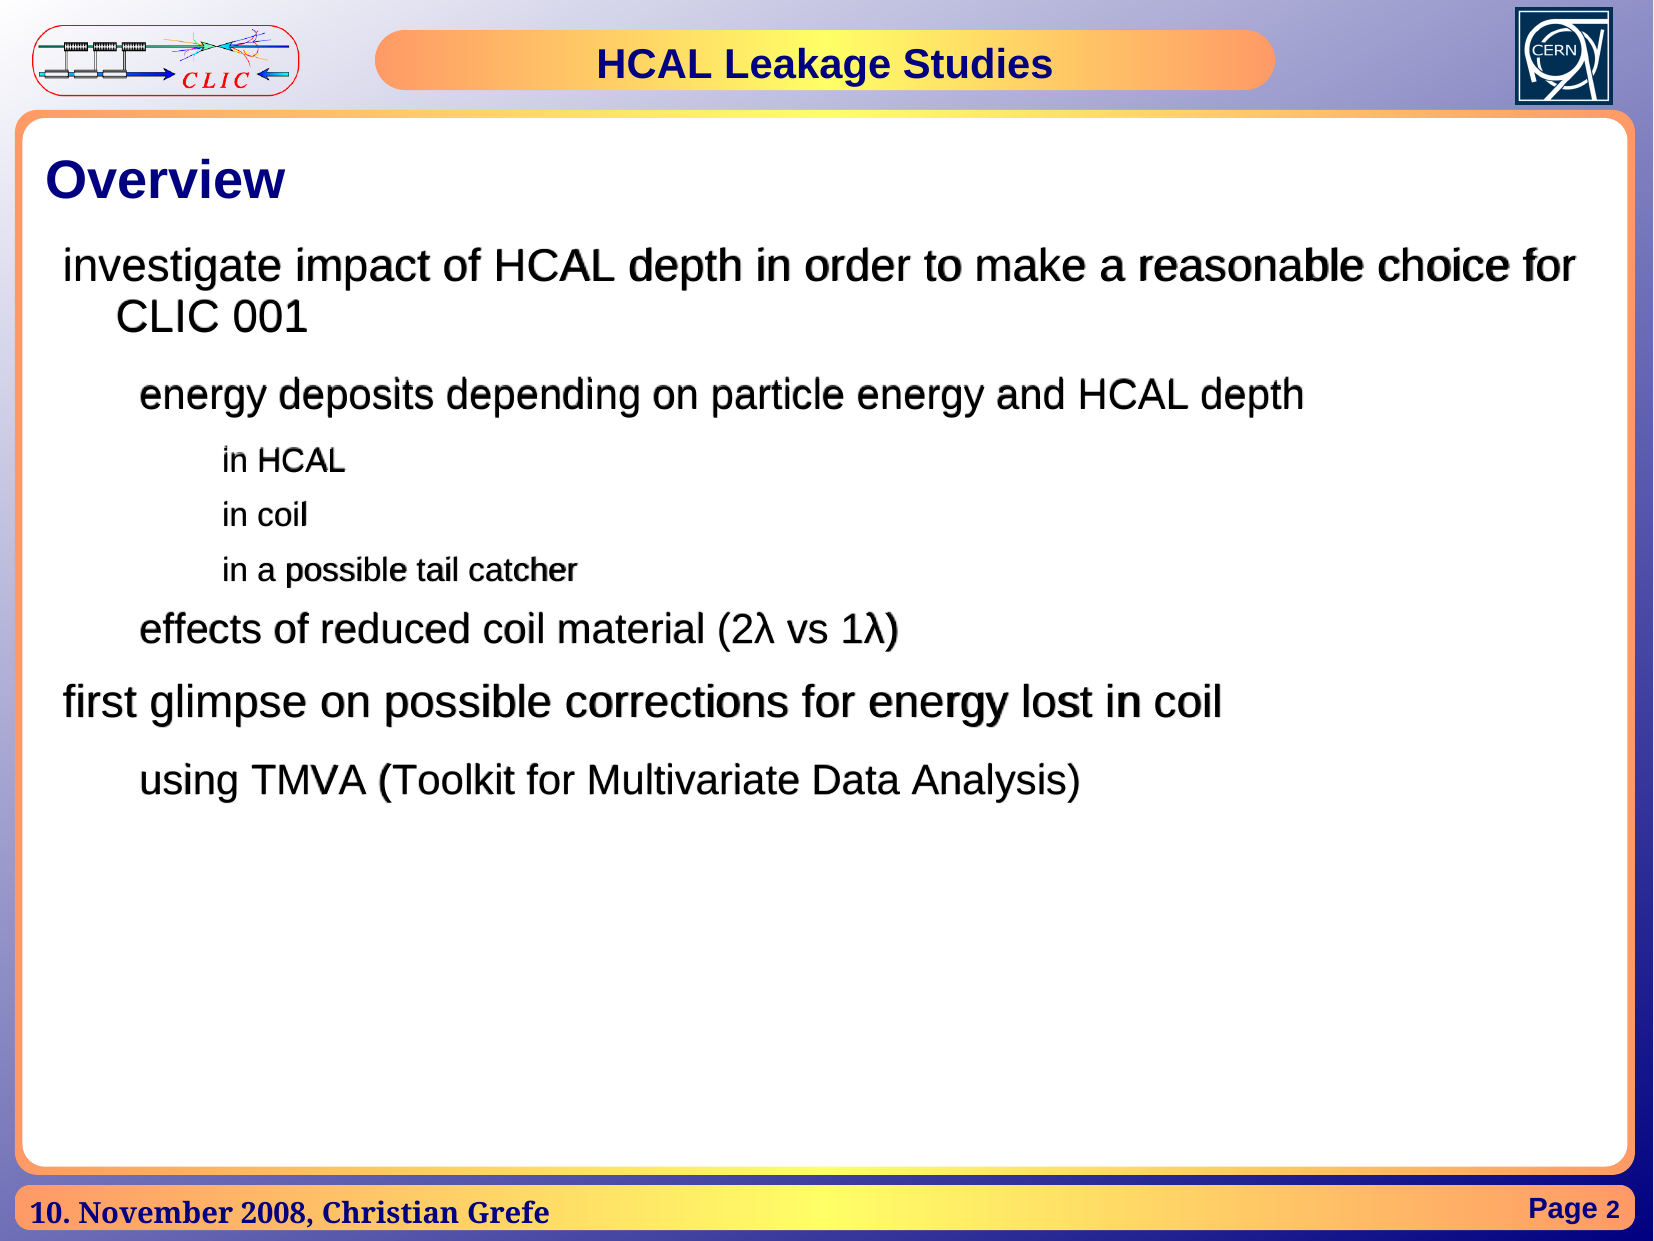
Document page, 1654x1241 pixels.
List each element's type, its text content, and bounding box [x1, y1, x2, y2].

title Overview [45, 76, 1606, 240]
picture [30, 22, 301, 98]
picture [1515, 7, 1613, 105]
list investigate impact of HCAL depth in order to make a reasonable choice for CLIC 001 energy deposits depending on particle energy and HCAL depth in HCAL in coil in a possible tail catcher effects of reduced coil material (2λ vs 1λ) first glimpse on possible corrections for energy lost in coil using TMVA (Toolkit for Multivariate Data Analysis) [45, 240, 1606, 1022]
